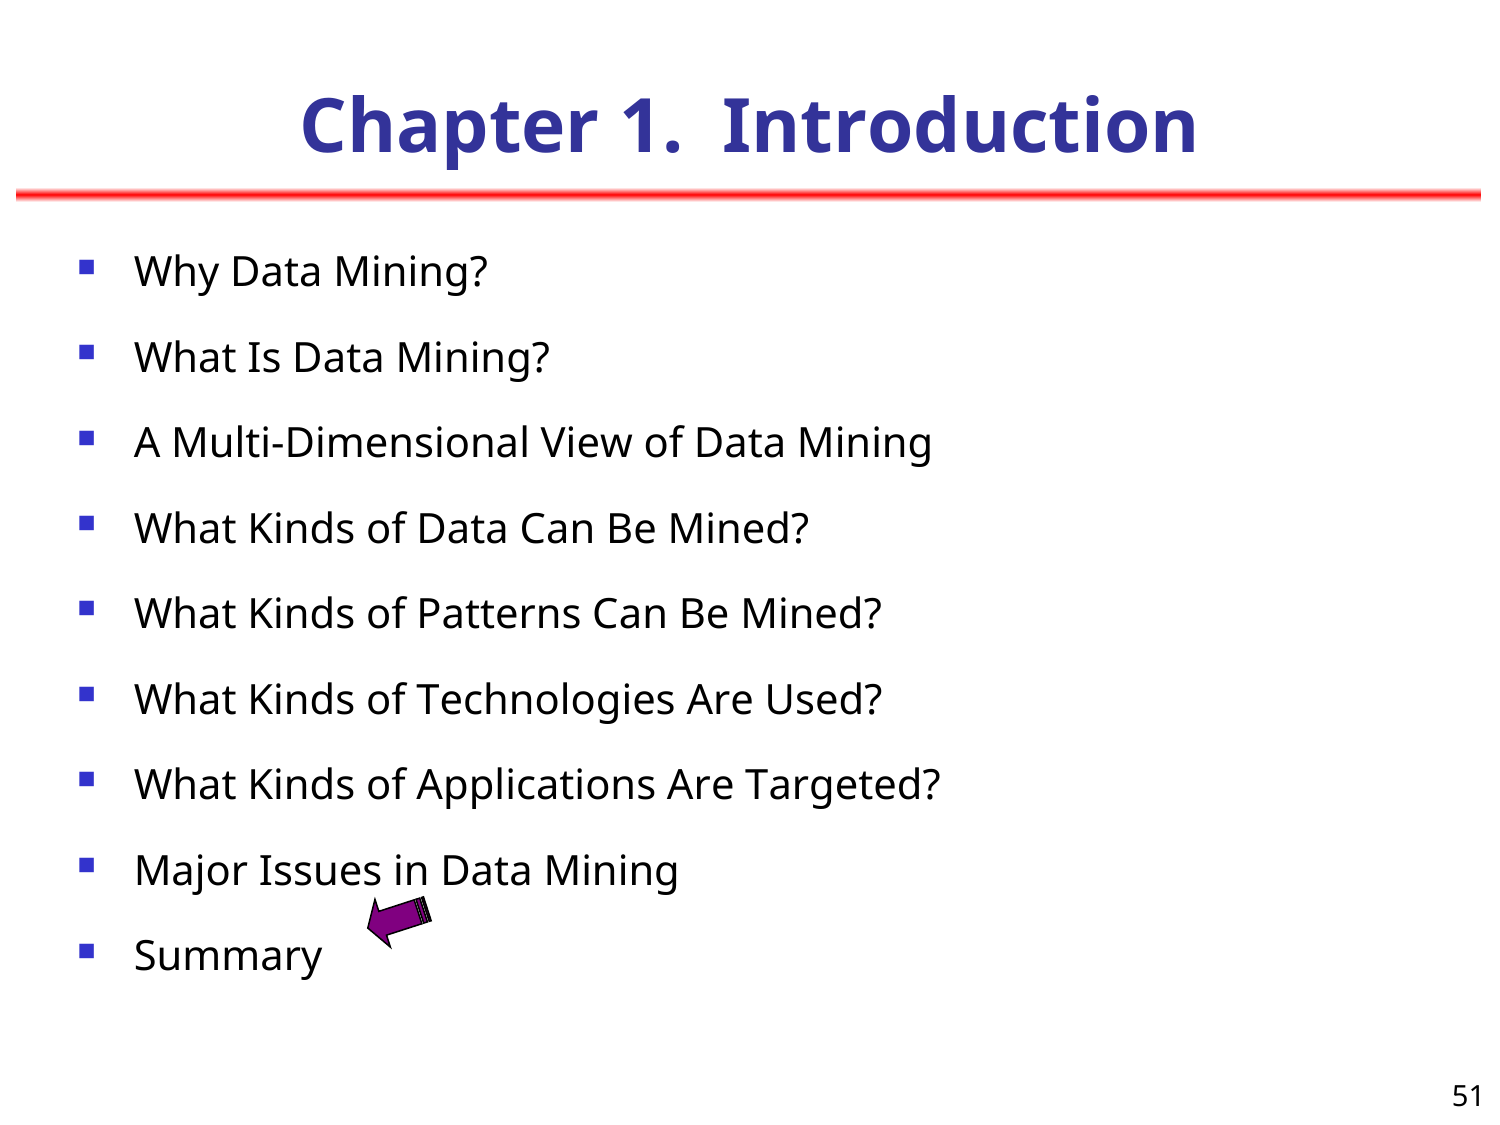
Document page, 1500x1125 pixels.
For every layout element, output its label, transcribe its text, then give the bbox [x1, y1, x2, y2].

text_box [367, 896, 432, 948]
text_box <number> [1187, 1050, 1500, 1125]
title Chapter 1. Introduction [62, 37, 1438, 175]
list Why Data Mining? What Is Data Mining? A Multi-Dimensional View of Data Mining What Kinds of Data Can Be Mined? What Kinds of Patterns Can Be Mined? What Kinds of Technologies Are Used? What Kinds of Applications Are Targeted? Major Issues in Data Mining Summary [62, 212, 1413, 1075]
